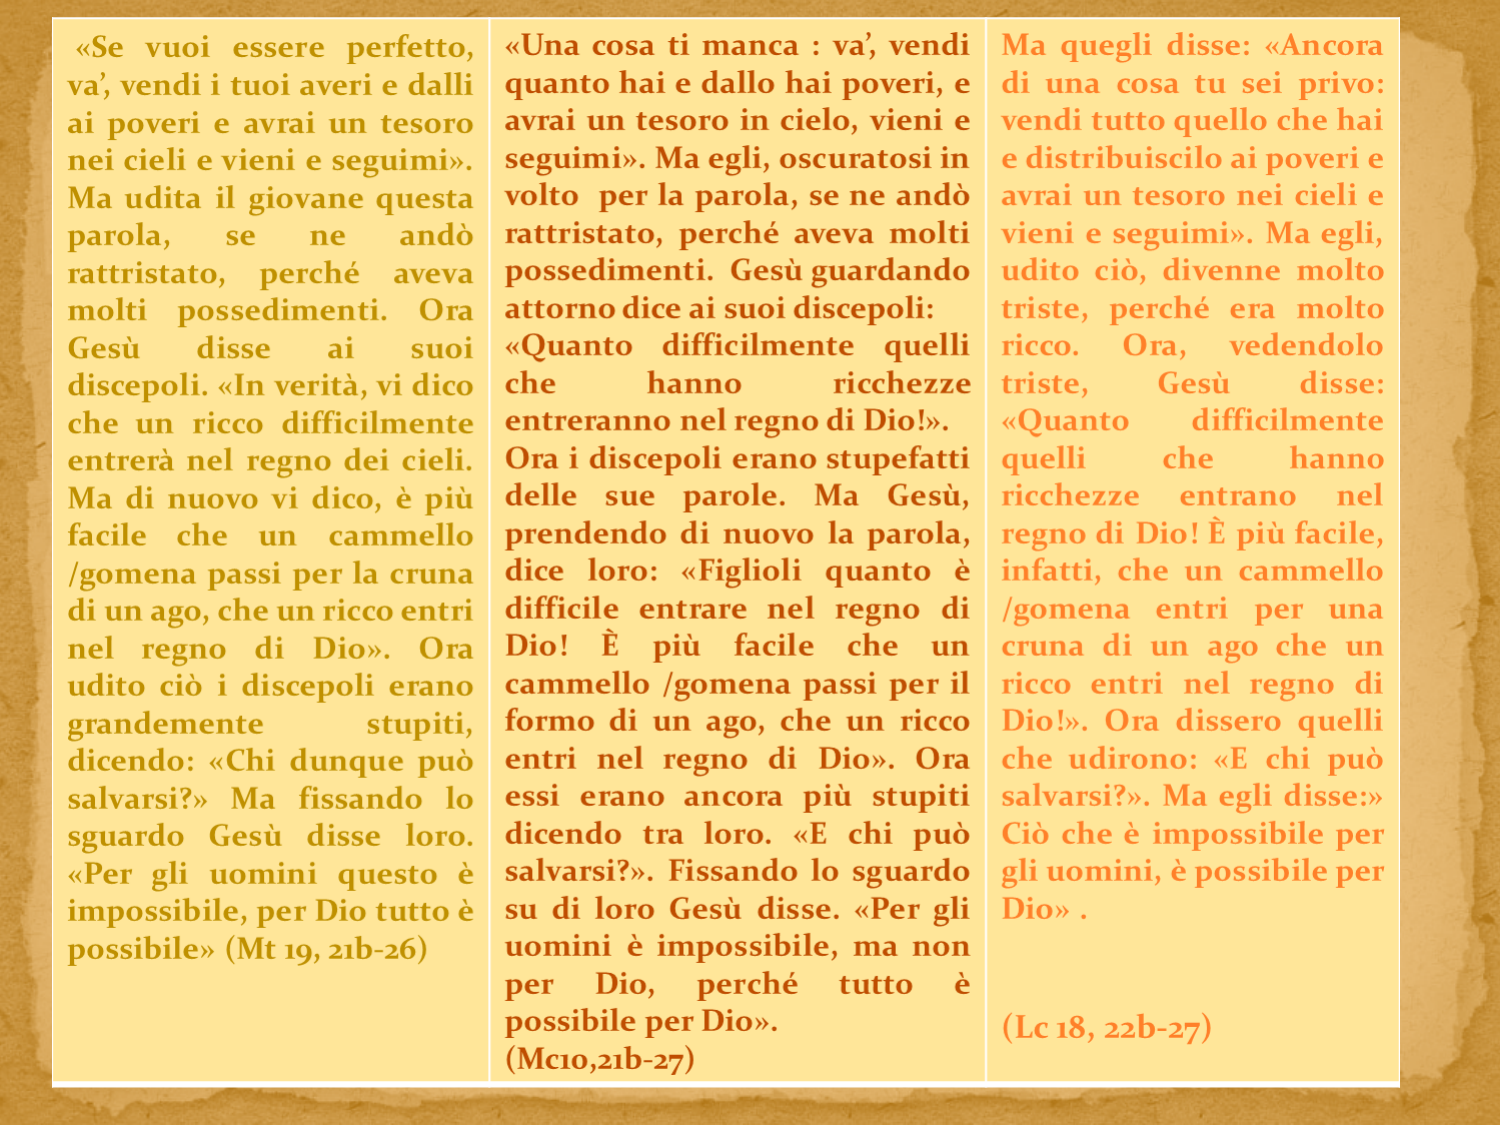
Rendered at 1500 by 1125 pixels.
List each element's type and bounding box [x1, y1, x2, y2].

picture [52, 17, 1400, 1096]
